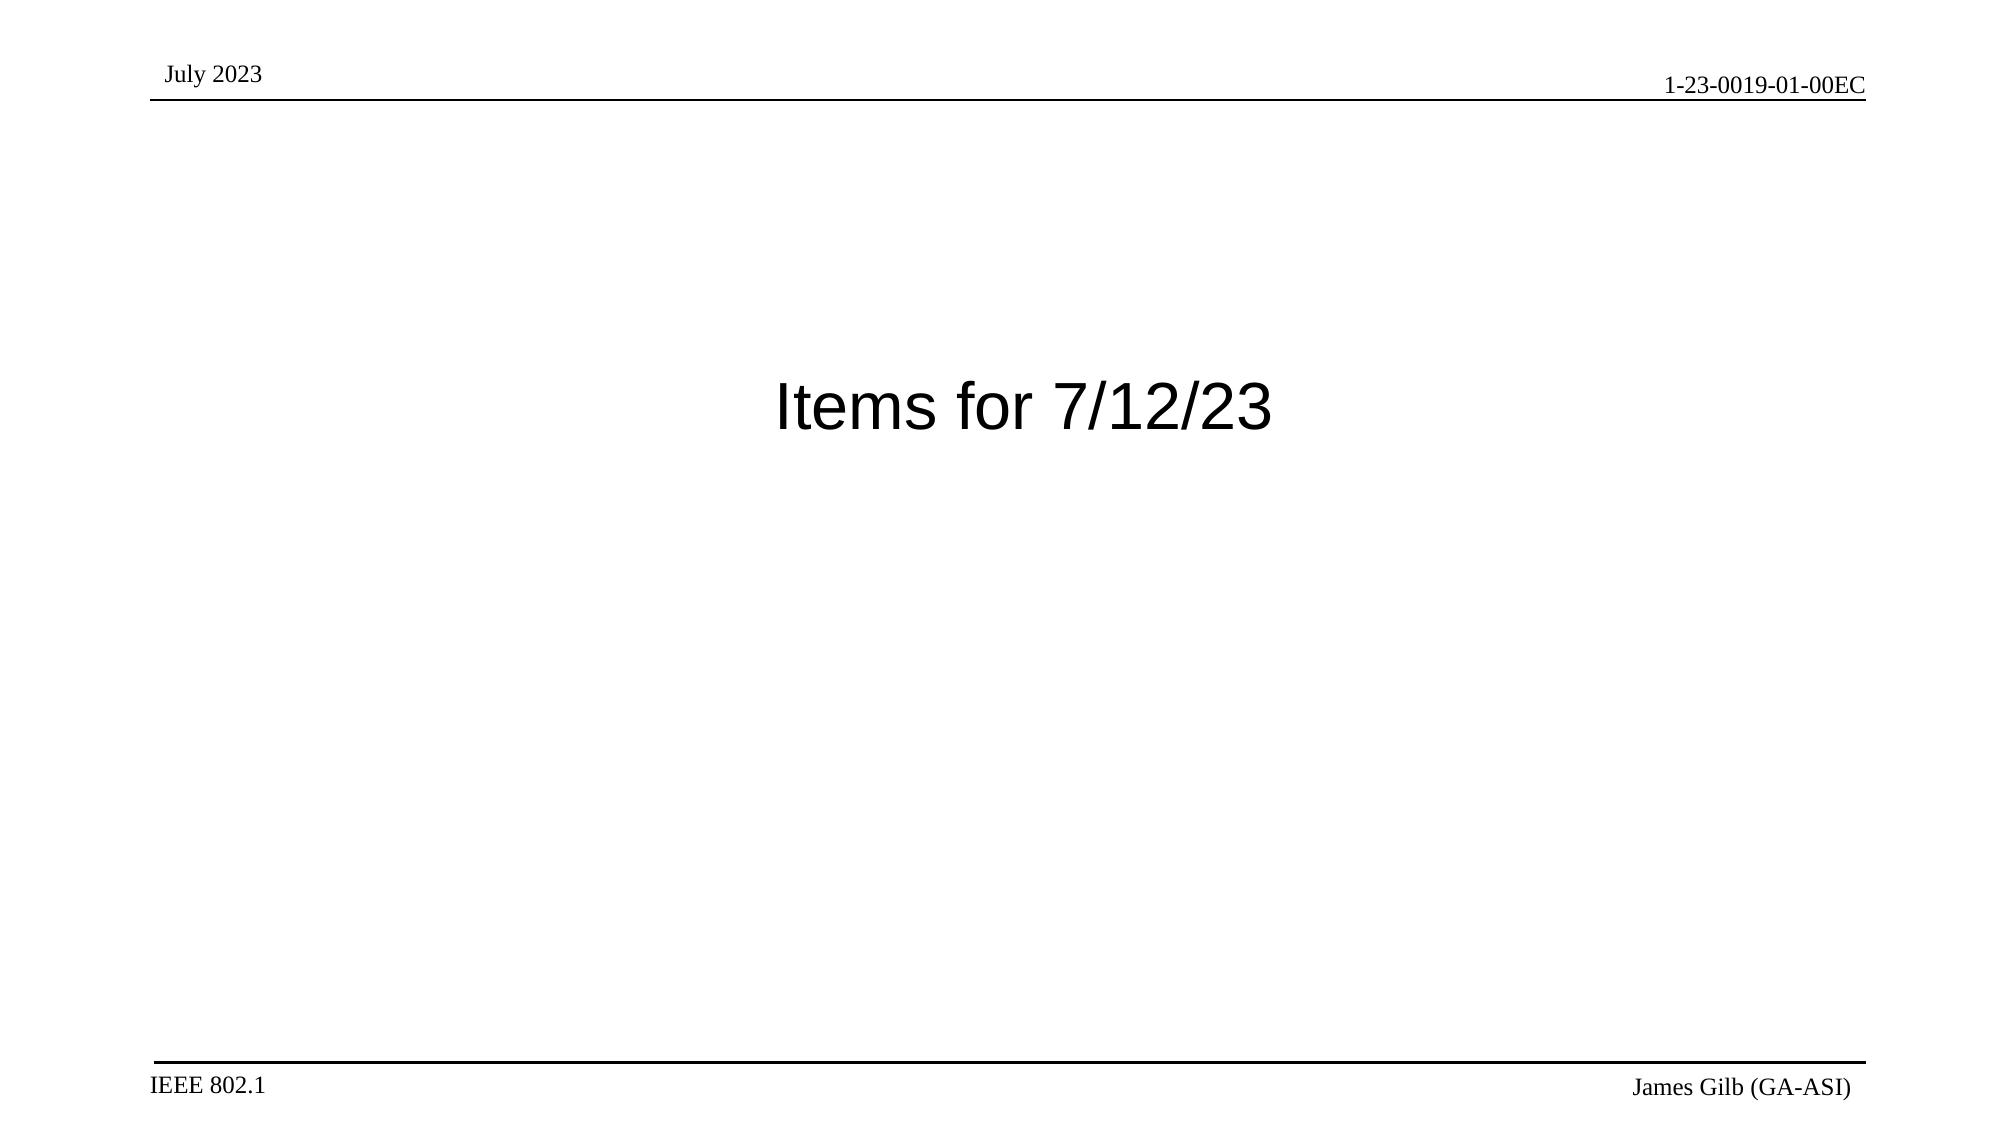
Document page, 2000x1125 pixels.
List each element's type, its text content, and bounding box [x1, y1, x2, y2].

subtitle Items for 7/12/23 [149, 112, 1900, 693]
